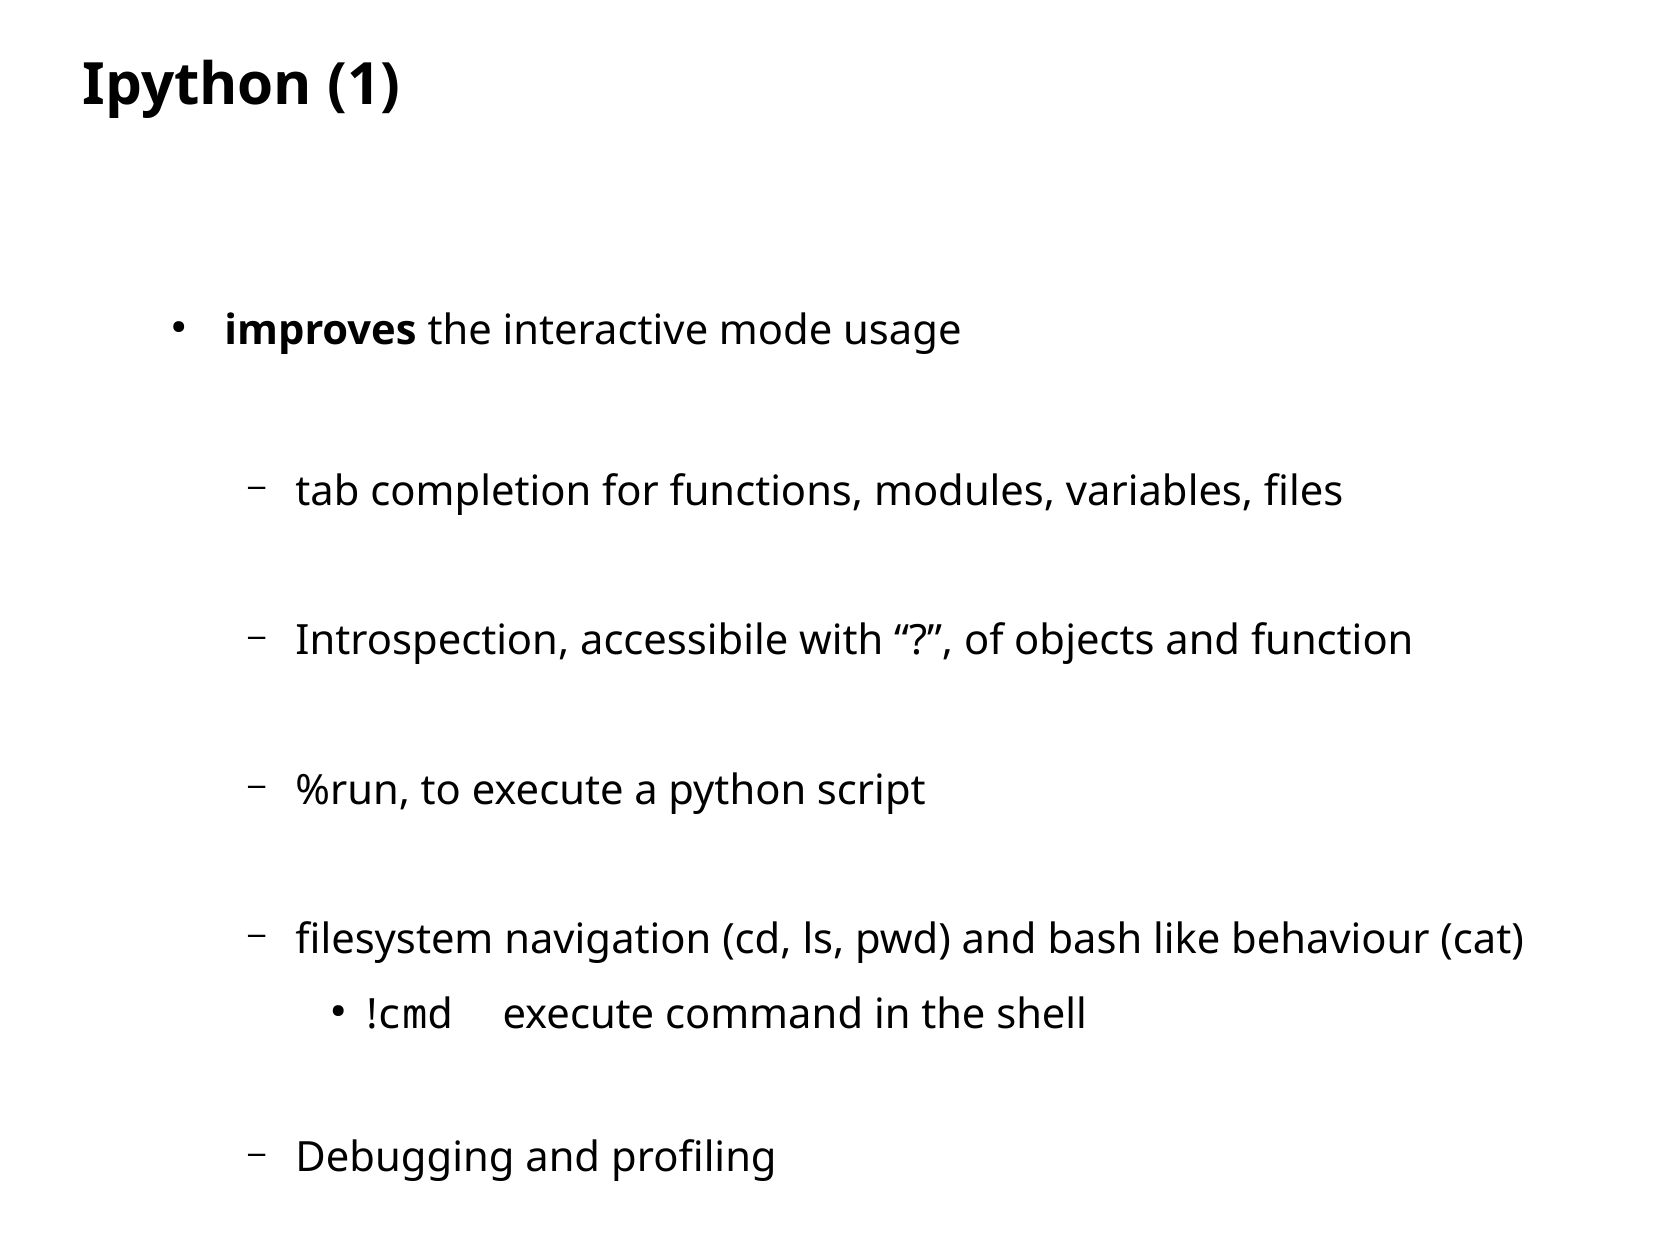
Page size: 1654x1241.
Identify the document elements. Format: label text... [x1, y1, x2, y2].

title Ipython (1) [82, 0, 1571, 179]
list improves the interactive mode usage tab completion for functions, modules, variables, files Introspection, accessibile with “?”, of objects and function %run, to execute a python script filesystem navigation (cd, ls, pwd) and bash like behaviour (cat) !cmd execute command in the shell Debugging and profiling [82, 201, 1613, 1212]
